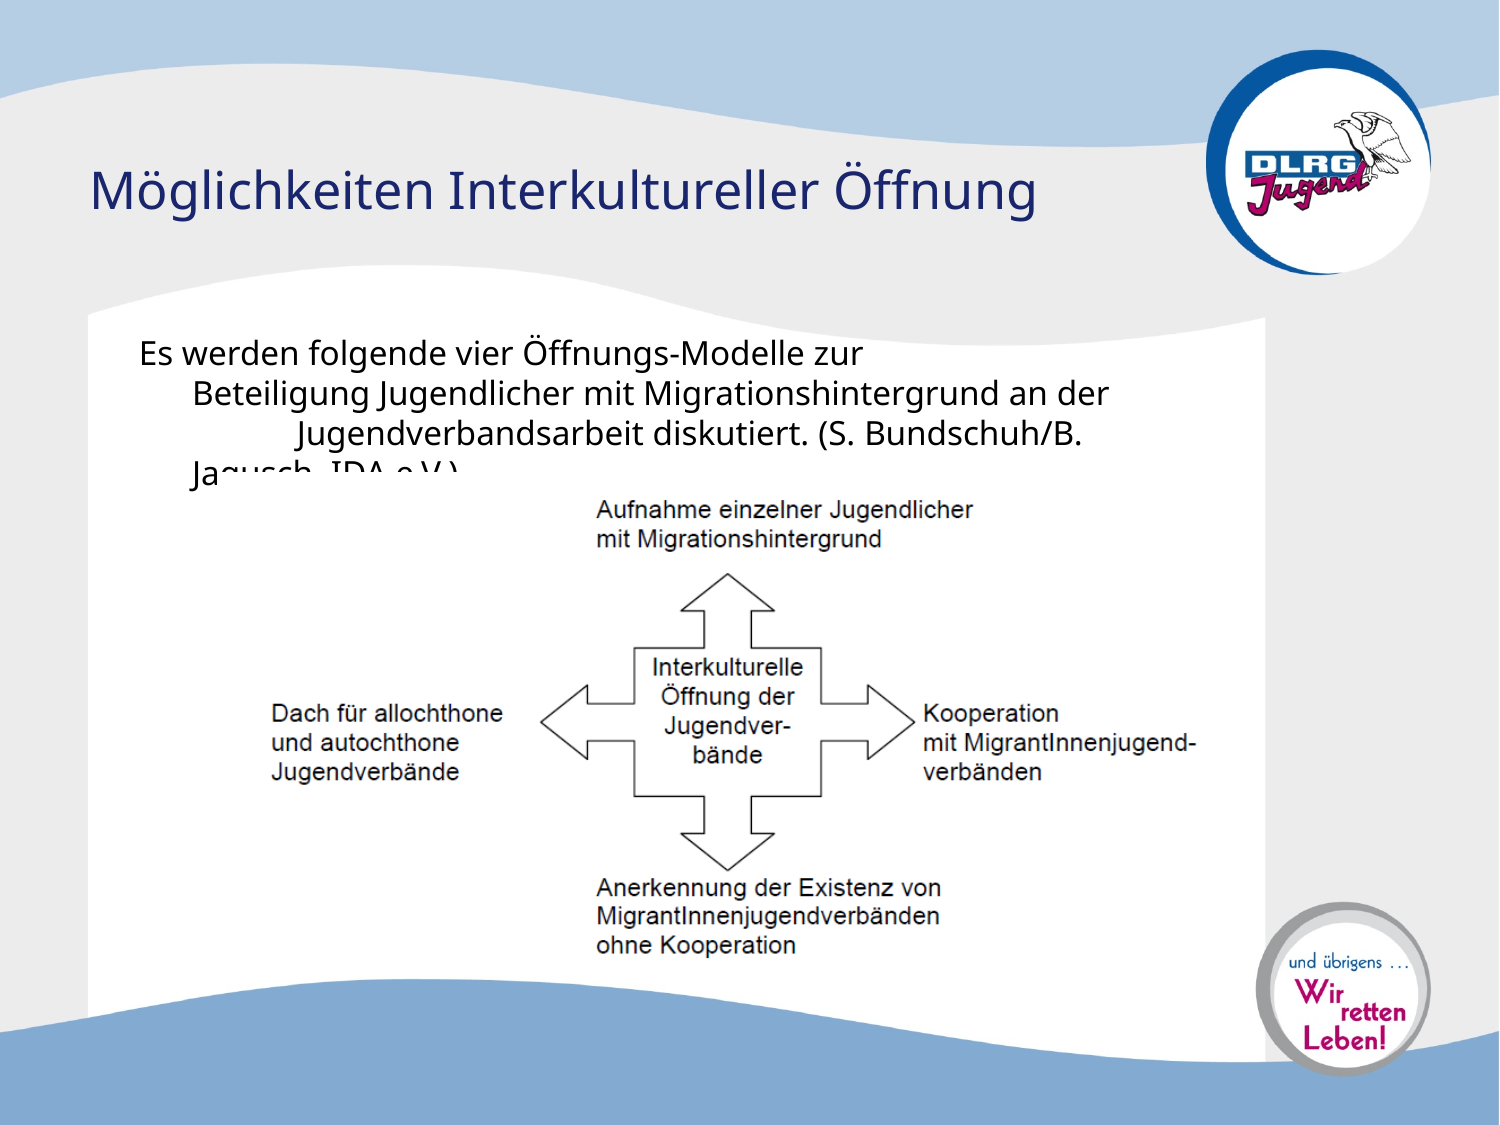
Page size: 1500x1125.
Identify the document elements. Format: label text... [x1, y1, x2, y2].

picture [0, 0, 1500, 1125]
list Es werden folgende vier Öffnungs-Modelle zur Beteiligung Jugendlicher mit Migrationshintergrund an der Jugendverbandsarbeit diskutiert. (S. Bundschuh/B. Jagusch, IDA e.V.) [35, 324, 1211, 975]
title Möglichkeiten Interkultureller Öffnung [75, 149, 1138, 263]
